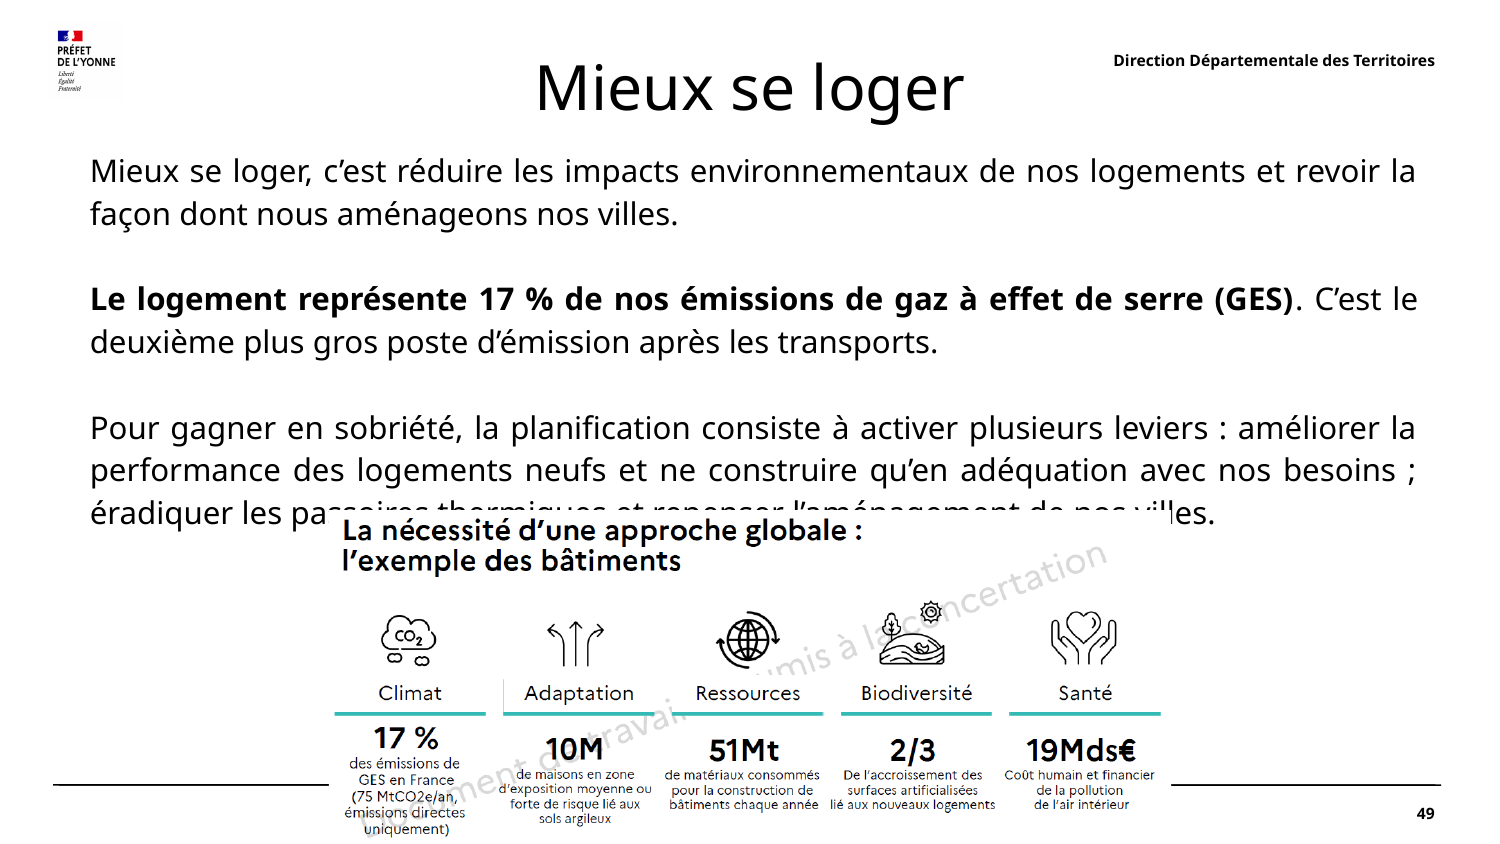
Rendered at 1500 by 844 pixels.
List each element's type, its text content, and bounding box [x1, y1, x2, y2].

text_box Mieux se loger, c’est réduire les impacts environnementaux de nos logements et revoir la façon dont nous aménageons nos villes. Le logement représente 17 % de nos émissions de gaz à effet de serre (GES). C’est le deuxième plus gros poste d’émission après les transports. Pour gagner en sobriété, la planification consiste à activer plusieurs leviers : améliorer la performance des logements neufs et ne construire qu’en adéquation avec nos besoins ; éradiquer les passoires thermiques et repenser l’aménagement de nos villes. [75, 141, 1434, 616]
title Mieux se loger [75, 16, 1426, 141]
picture [328, 510, 1172, 844]
picture [49, 20, 75, 101]
